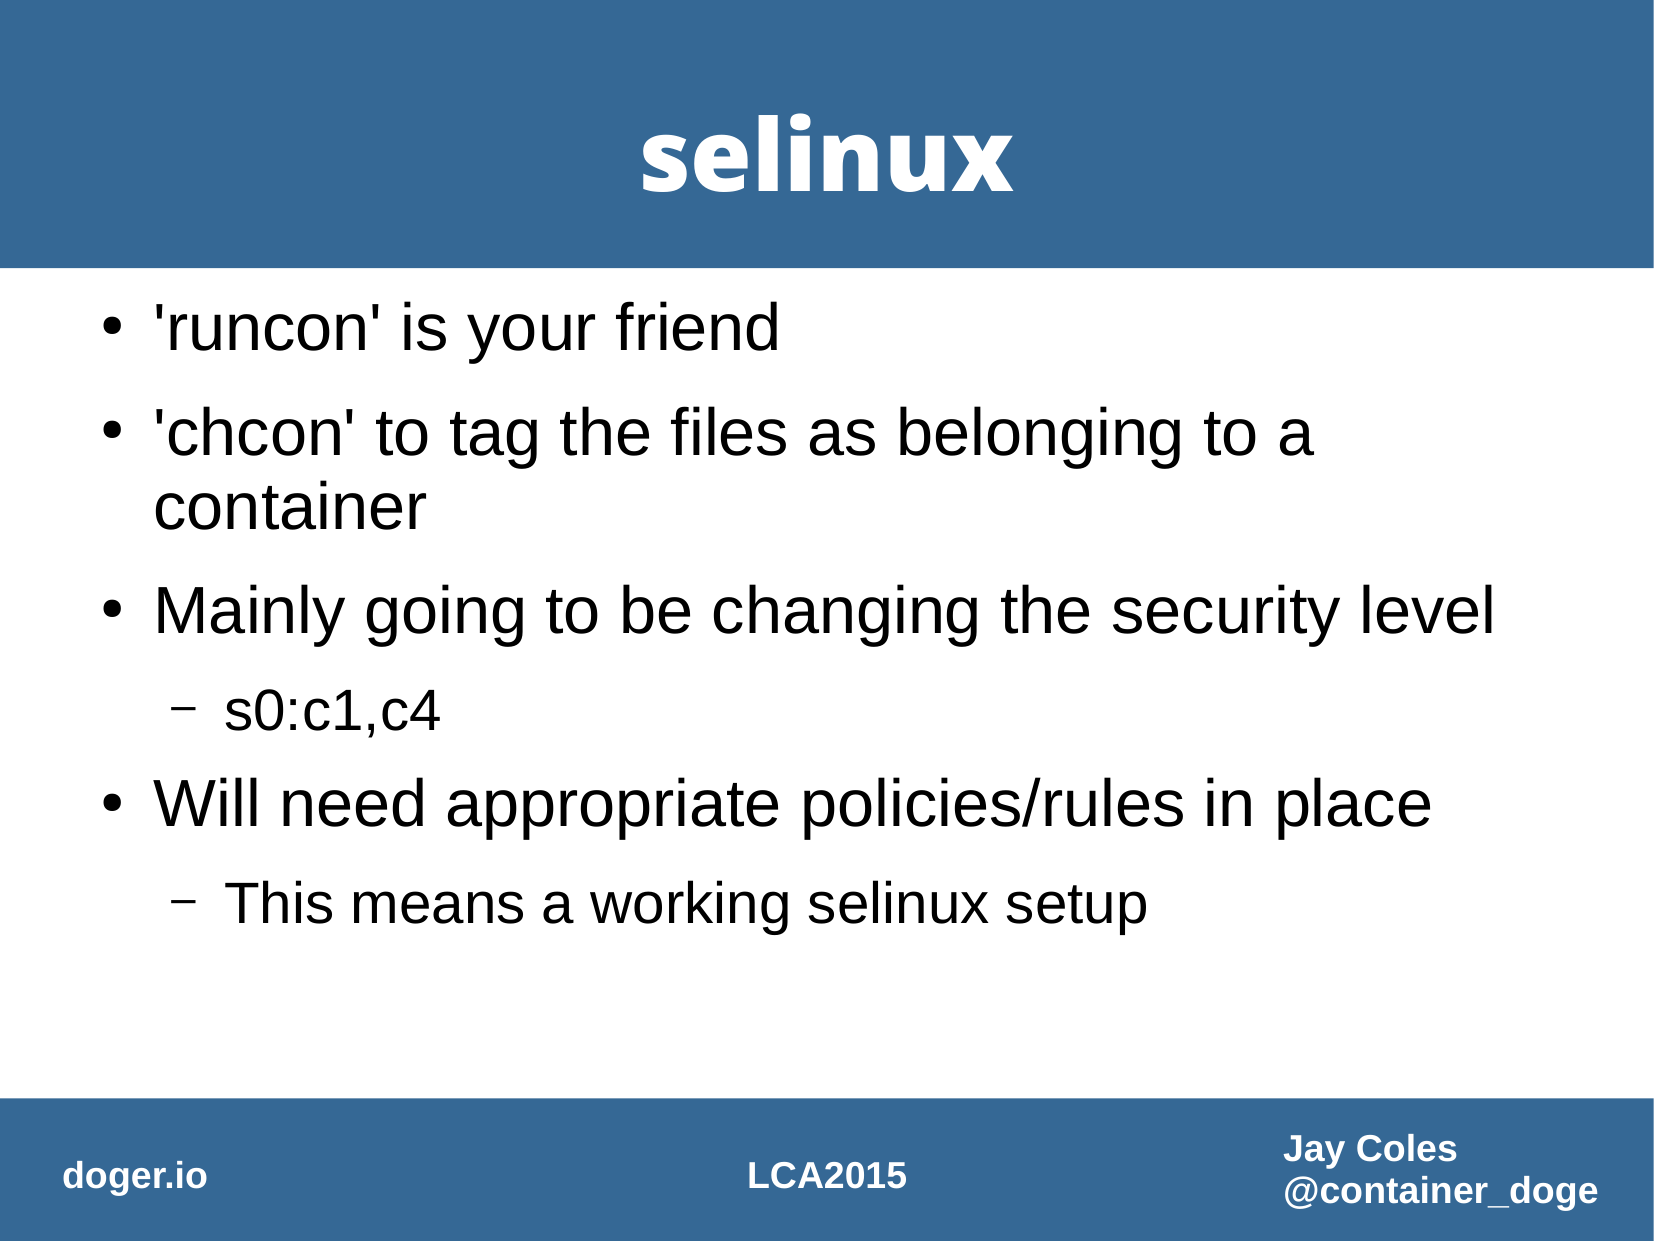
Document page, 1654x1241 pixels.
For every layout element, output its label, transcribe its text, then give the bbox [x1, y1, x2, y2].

title selinux [82, 49, 1571, 257]
list 'runcon' is your friend 'chcon' to tag the files as belonging to a container Mainly going to be changing the security level s0:c1,c4 Will need appropriate policies/rules in place This means a working selinux setup [82, 290, 1571, 1010]
